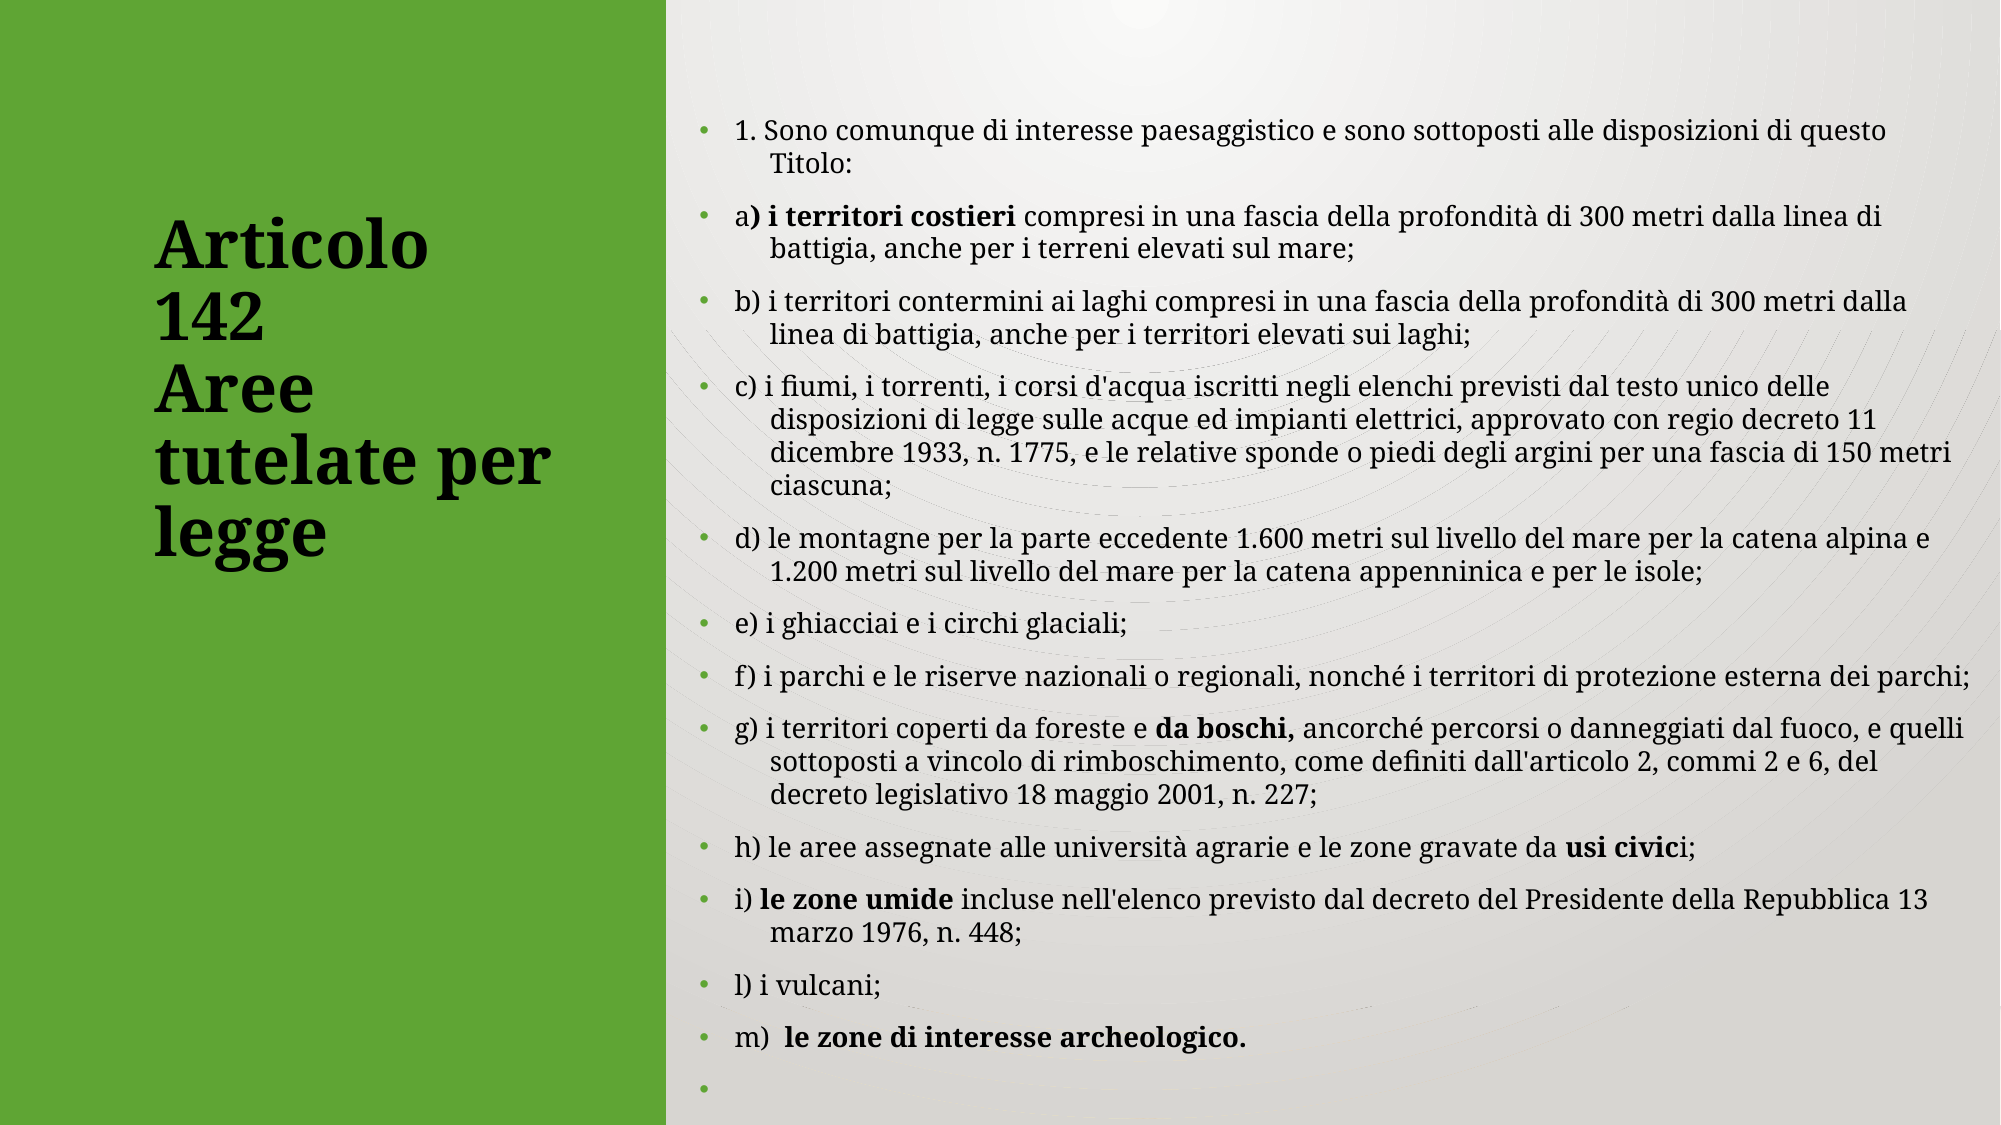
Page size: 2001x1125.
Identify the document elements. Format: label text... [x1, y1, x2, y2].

title Articolo 142 Aree tutelate per legge [139, 203, 587, 956]
text_box [0, 0, 2000, 1125]
list 1. Sono comunque di interesse paesaggistico e sono sottoposti alle disposizioni di questo Titolo: a) i territori costieri compresi in una fascia della profondità di 300 metri dalla linea di battigia, anche per i terreni elevati sul mare; b) i territori contermini ai laghi compresi in una fascia della profondità di 300 metri dalla linea di battigia, anche per i territori elevati sui laghi; c) i fiumi, i torrenti, i corsi d'acqua iscritti negli elenchi previsti dal testo unico delle disposizioni di legge sulle acque ed impianti elettrici, approvato con regio decreto 11 dicembre 1933, n. 1775, e le relative sponde o piedi degli argini per una fascia di 150 metri ciascuna; d) le montagne per la parte eccedente 1.600 metri sul livello del mare per la catena alpina e 1.200 metri sul livello del mare per la catena appenninica e per le isole; e) i ghiacciai e i circhi glaciali; f) i parchi e le riserve nazionali o regionali, nonché i territori di protezione esterna dei parchi; g) i territori coperti da foreste e da boschi, ancorché percorsi o danneggiati dal fuoco, e quelli sottoposti a vincolo di rimboschimento, come definiti dall'articolo 2, commi 2 e 6, del decreto legislativo 18 maggio 2001, n. 227; h) le aree assegnate alle università agrarie e le zone gravate da usi civici; i) le zone umide incluse nell'elenco previsto dal decreto del Presidente della Repubblica 13 marzo 1976, n. 448; l) i vulcani; m) le zone di interesse archeologico. [684, 53, 1988, 1105]
